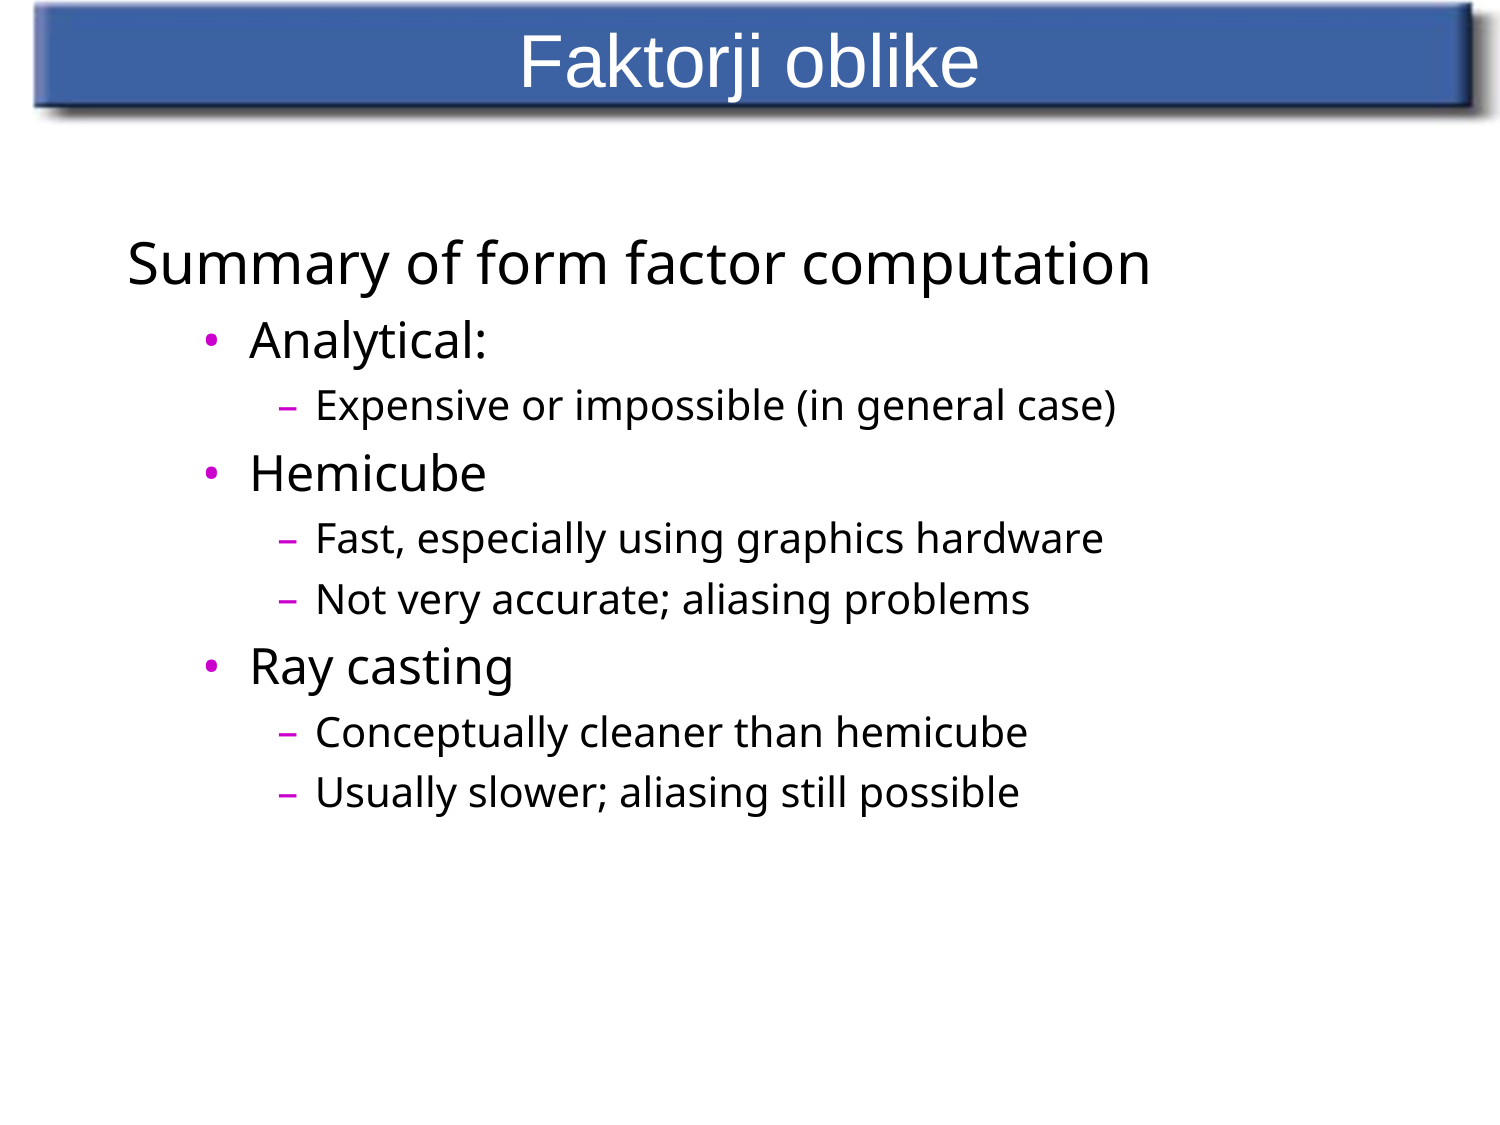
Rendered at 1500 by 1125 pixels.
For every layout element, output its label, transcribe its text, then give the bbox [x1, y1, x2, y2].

title Faktorji oblike [112, 0, 1388, 110]
picture [32, 0, 1500, 127]
list Summary of form factor computation Analytical: Expensive or impossible (in general case) Hemicube Fast, especially using graphics hardware Not very accurate; aliasing problems Ray casting Conceptually cleaner than hemicube Usually slower; aliasing still possible [112, 218, 1388, 907]
